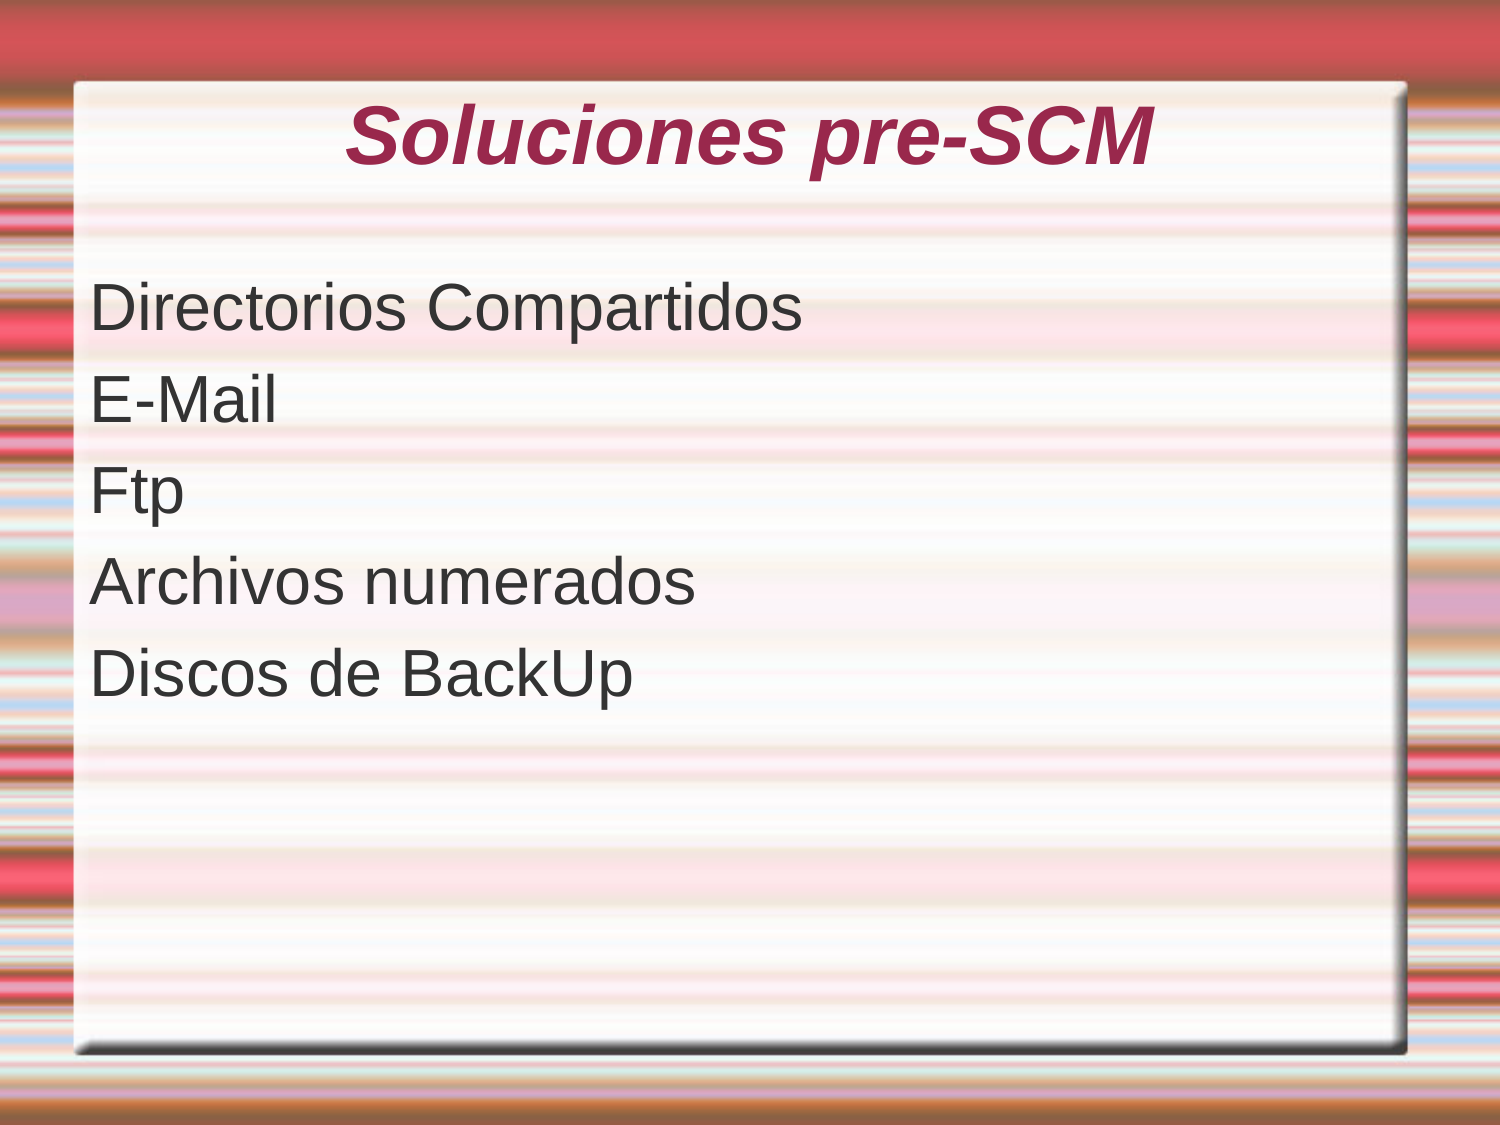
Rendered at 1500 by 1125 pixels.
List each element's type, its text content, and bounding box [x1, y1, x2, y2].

title Soluciones pre-SCM [75, 45, 1426, 233]
list Directorios Compartidos E-Mail Ftp Archivos numerados Discos de BackUp [75, 262, 1426, 1006]
picture [0, 0, 1500, 1125]
